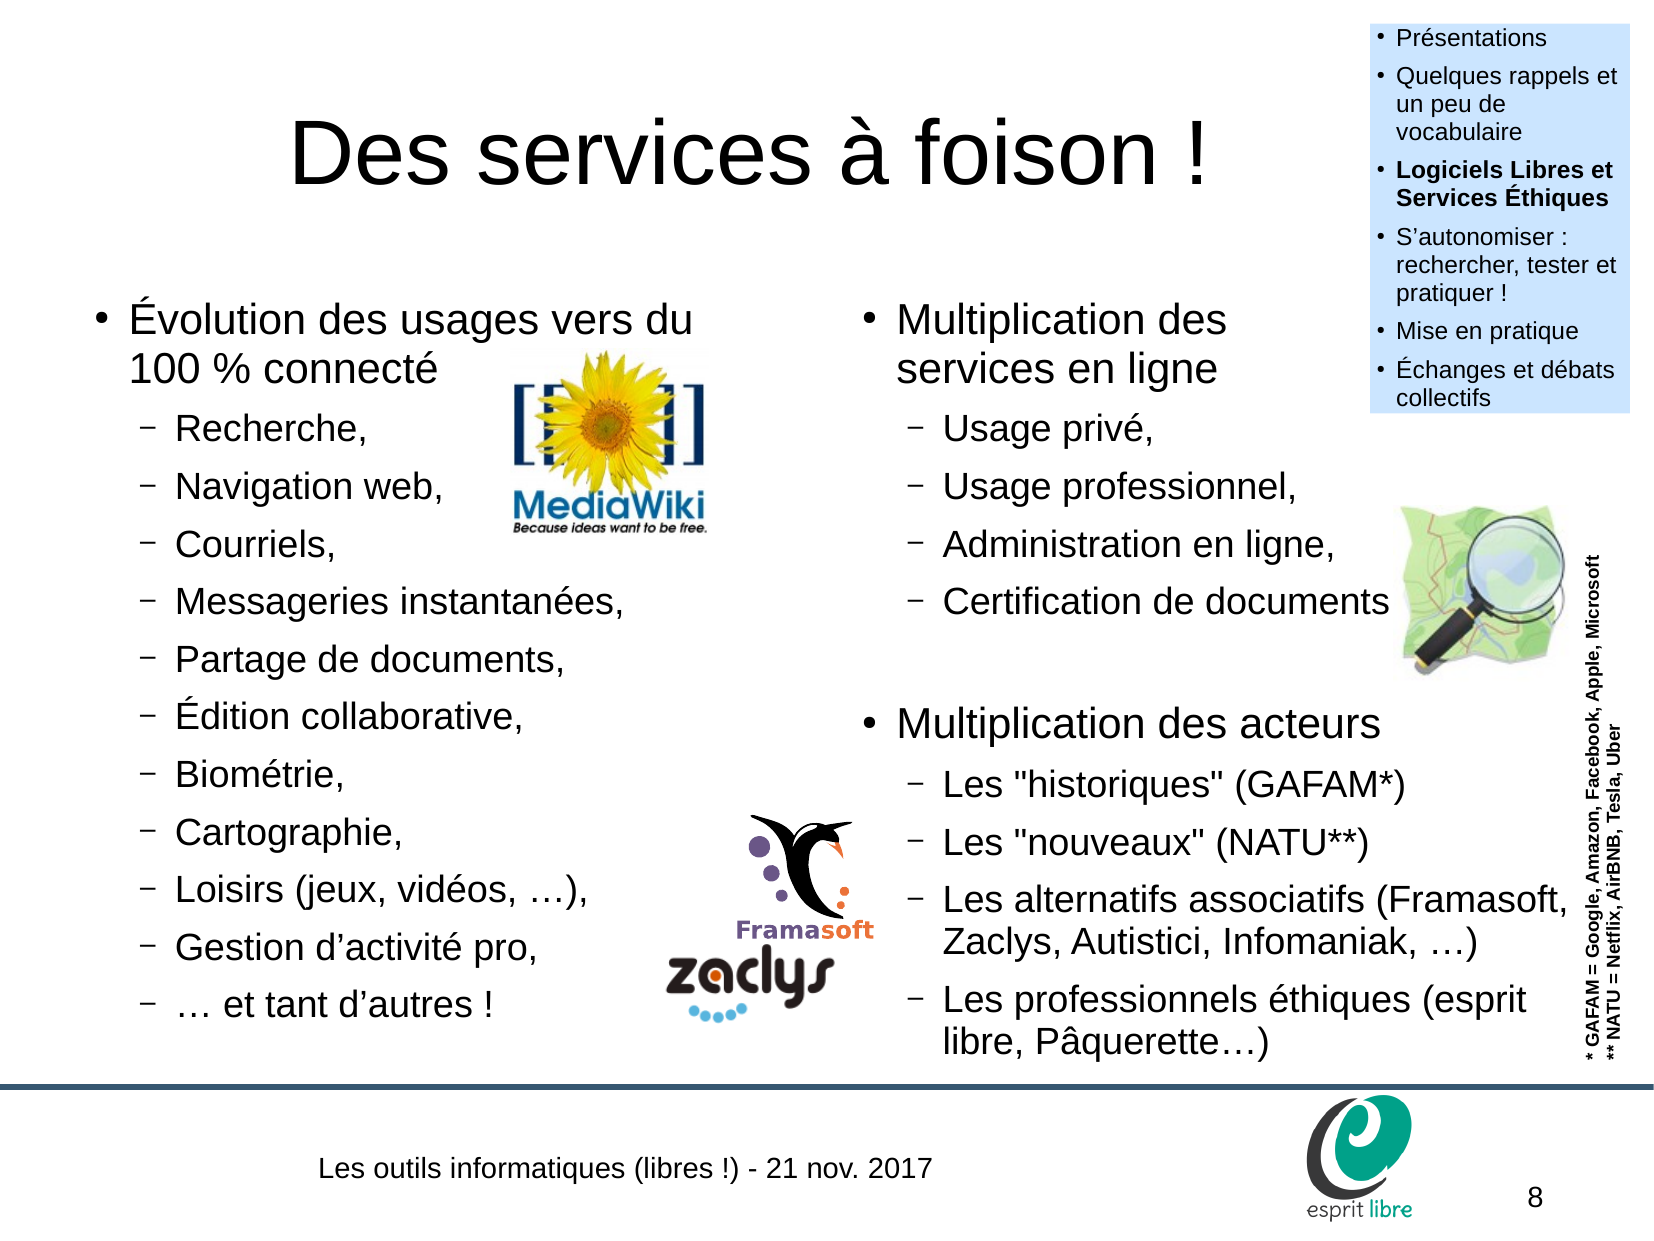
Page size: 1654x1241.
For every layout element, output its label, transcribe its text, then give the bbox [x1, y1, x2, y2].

list Évolution des usages vers du 100 % connecté Recherche, Navigation web, Courriels, Messageries instantanées, Partage de documents, Édition collaborative, Biométrie, Cartographie, Loisirs (jeux, vidéos, …), Gestion d’activité pro, … et tant d’autres ! [82, 295, 745, 1028]
picture [1393, 505, 1573, 686]
title Des services à foison ! [5, 49, 1370, 257]
picture [649, 803, 880, 1025]
list Présentations Quelques rappels et un peu de vocabulaire Logiciels Libres et Services Éthiques S’autonomiser : rechercher, tester et pratiquer ! Mise en pratique Échanges et débats collectifs [1370, 23, 1630, 414]
picture [1293, 1092, 1424, 1223]
text_box * GAFAM = Google, Amazon, Facebook, Apple, Microsoft ** NATU = Netflix, AirBNB, Tesla, Uber [1574, 439, 1636, 1111]
list Multiplication des services en ligne Usage privé, Usage professionnel, Administration en ligne, Certification de documents… Multiplication des acteurs Les "historiques" (GAFAM*) Les "nouveaux" (NATU**) Les alternatifs associatifs (Framasoft, Zaclys, Autistici, Infomaniak, …) Les professionnels éthiques (esprit libre, Pâquerette…) [850, 295, 1595, 1063]
